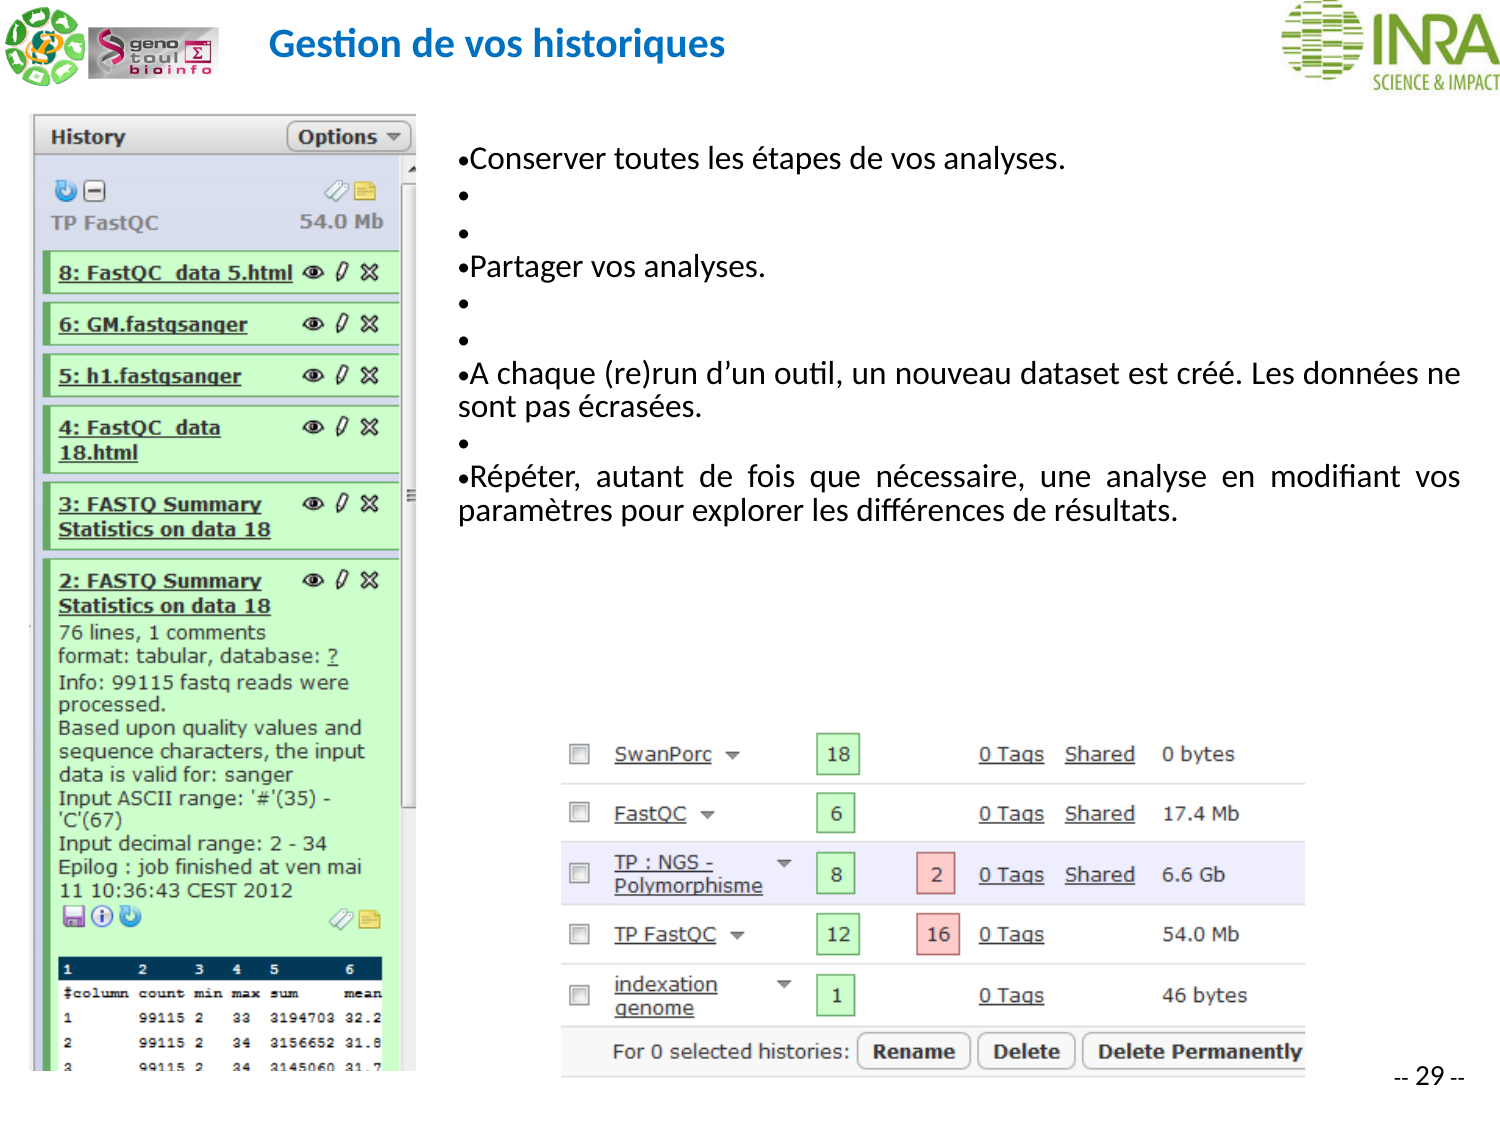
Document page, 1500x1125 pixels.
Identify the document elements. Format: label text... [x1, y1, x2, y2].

text_box Gestion de vos historiques [253, 19, 1270, 86]
picture [561, 727, 1306, 1090]
text_box Conserver toutes les étapes de vos analyses. Partager vos analyses. A chaque (re)run d’un outil, un nouveau dataset est créé. Les données ne sont pas écrasées. Répéter, autant de fois que nécessaire, une analyse en modifiant vos paramètres pour explorer les différences de résultats. [442, 137, 1500, 605]
picture [29, 113, 417, 1071]
